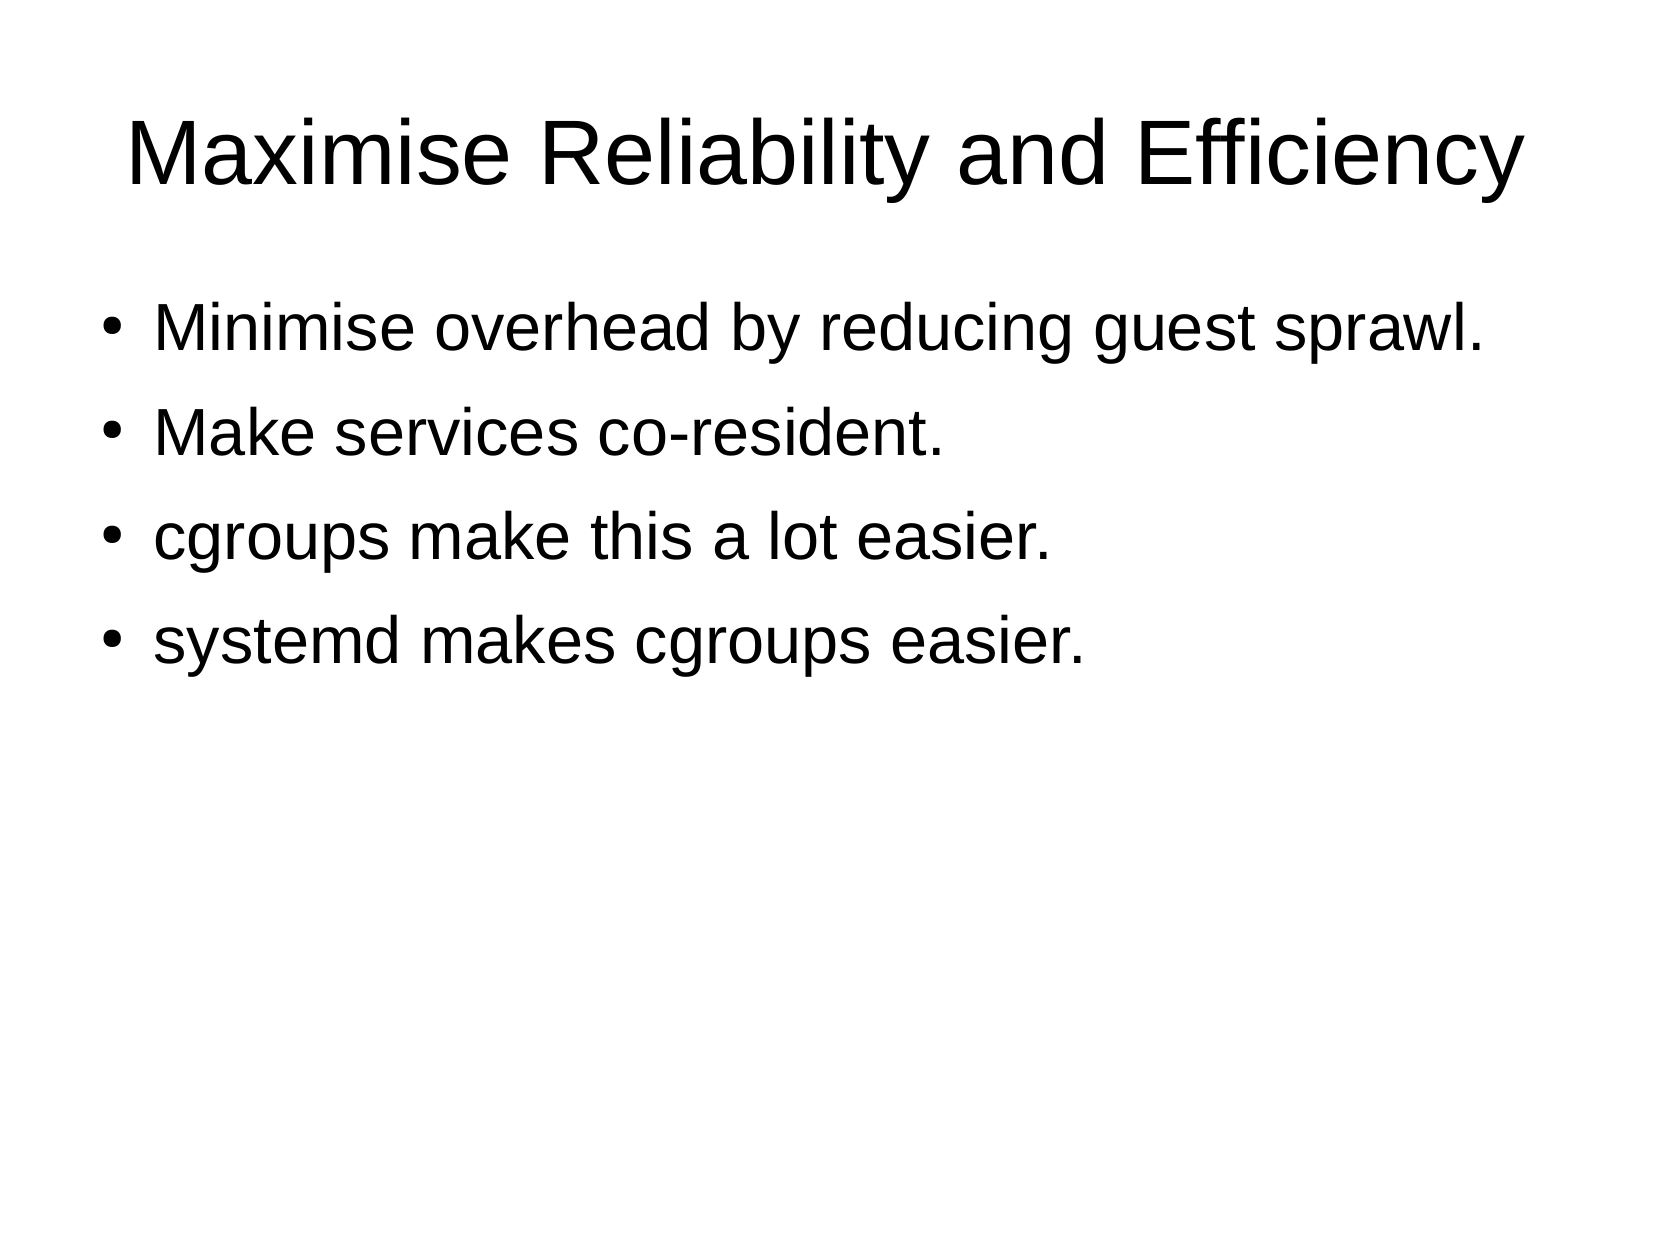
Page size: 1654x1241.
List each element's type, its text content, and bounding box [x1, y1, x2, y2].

title Maximise Reliability and Efficiency [82, 49, 1571, 257]
list Minimise overhead by reducing guest sprawl. Make services co-resident. cgroups make this a lot easier. systemd makes cgroups easier. [82, 290, 1571, 1010]
